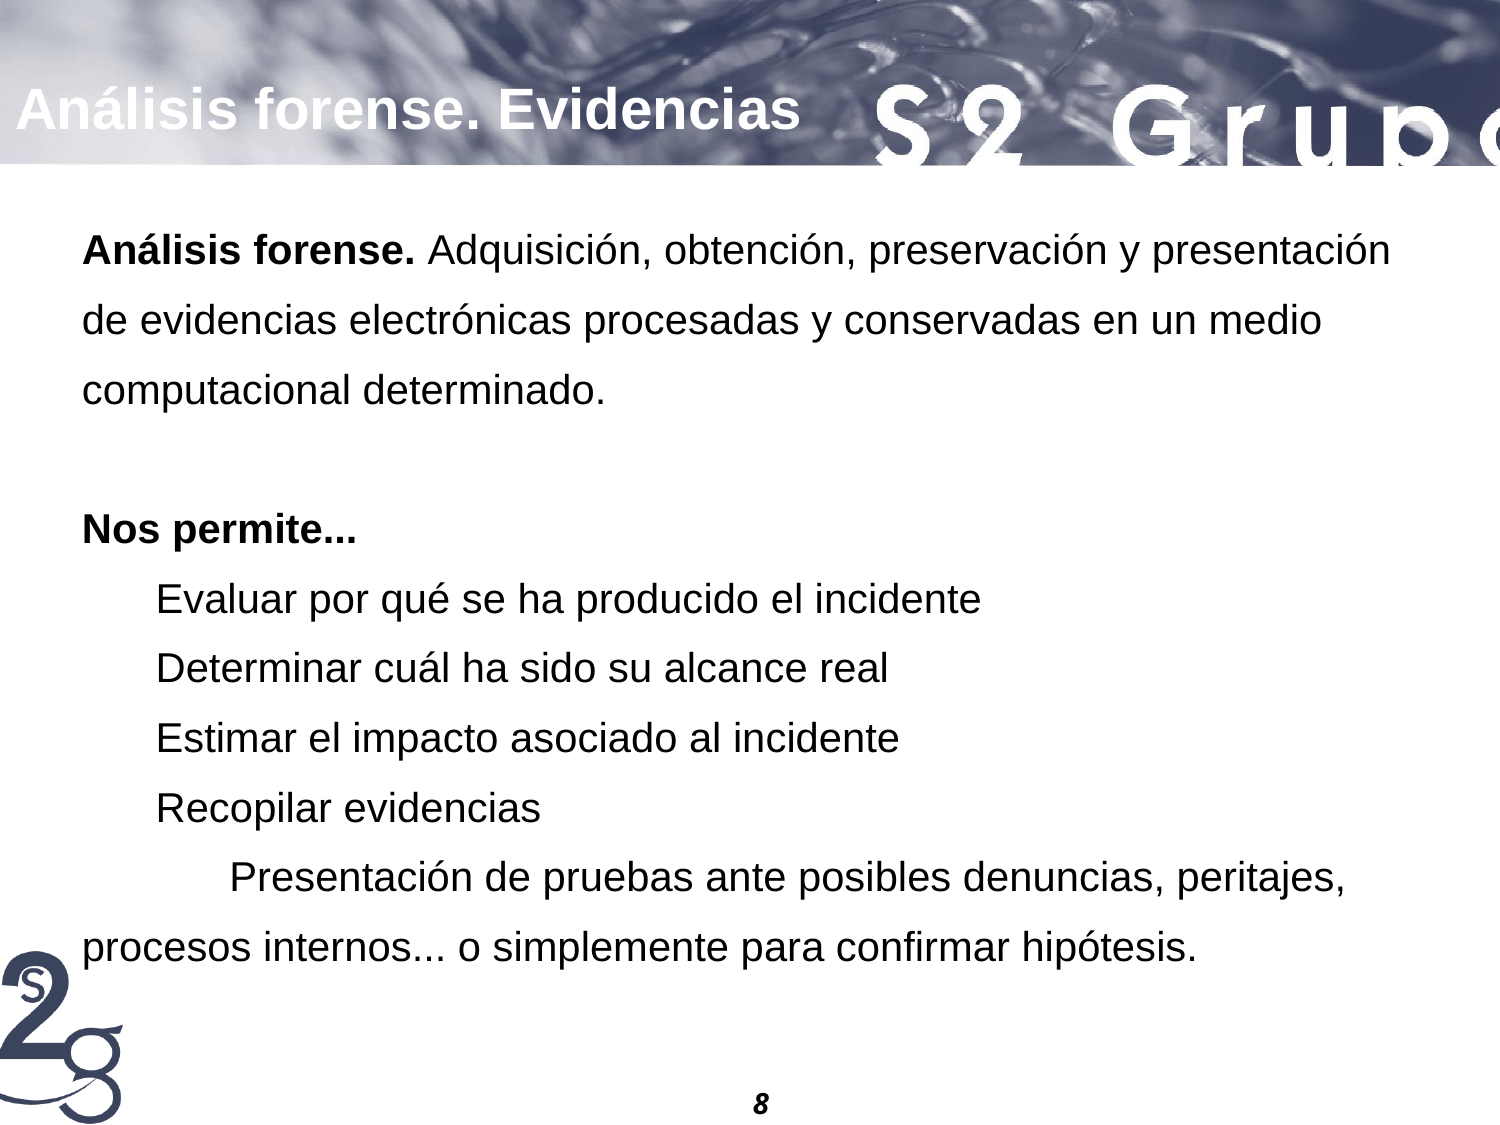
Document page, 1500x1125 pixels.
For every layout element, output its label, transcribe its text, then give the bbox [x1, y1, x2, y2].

picture [0, 951, 67, 1125]
text_box Análisis forense. Adquisición, obtención, preservación y presentación de evidencias electrónicas procesadas y conservadas en un medio computacional determinado. Nos permite... Evaluar por qué se ha producido el incidente Determinar cuál ha sido su alcance real Estimar el impacto asociado al incidente Recopilar evidencias Presentación de pruebas ante posibles denuncias, peritajes, procesos internos... o simplemente para confirmar hipótesis. [67, 168, 1433, 1125]
text_box Análisis forense. Evidencias [0, 0, 827, 149]
picture [0, 0, 1500, 166]
